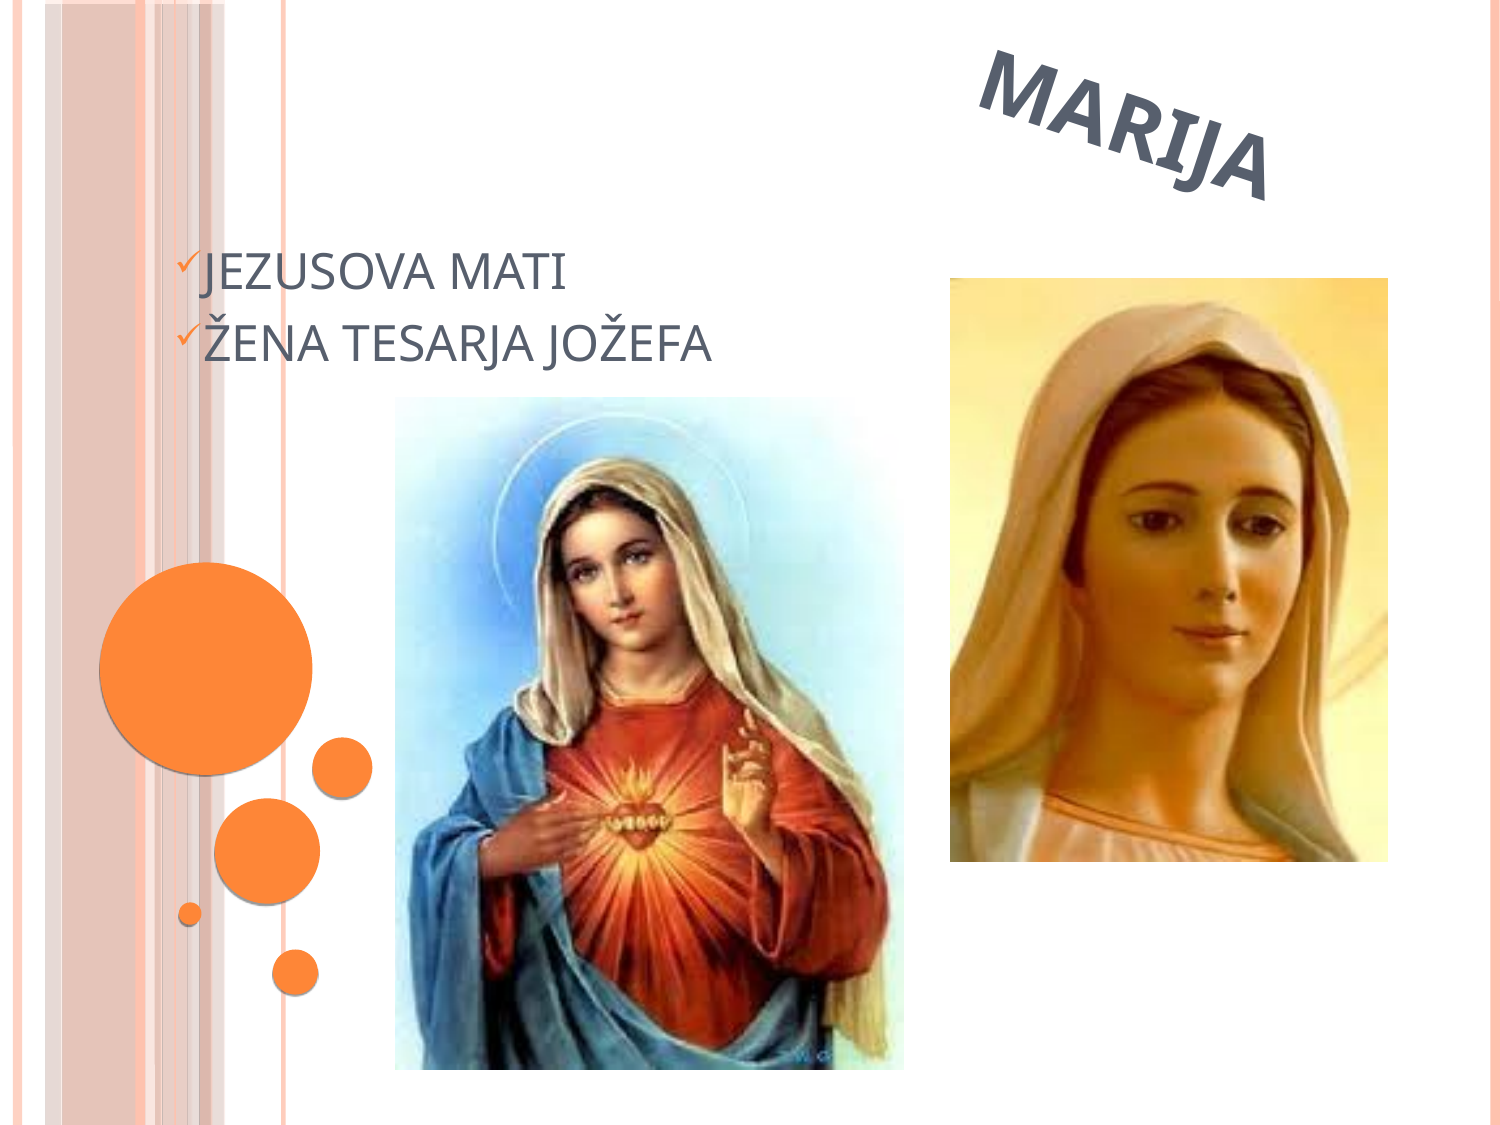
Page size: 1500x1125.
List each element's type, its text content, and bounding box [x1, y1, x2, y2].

picture [395, 397, 904, 1070]
subtitle JEZUSOVA MATI ŽENA TESARJA JOŽEFA [159, 231, 1388, 1059]
picture [950, 278, 1388, 862]
title MARIJA [950, 0, 1500, 304]
